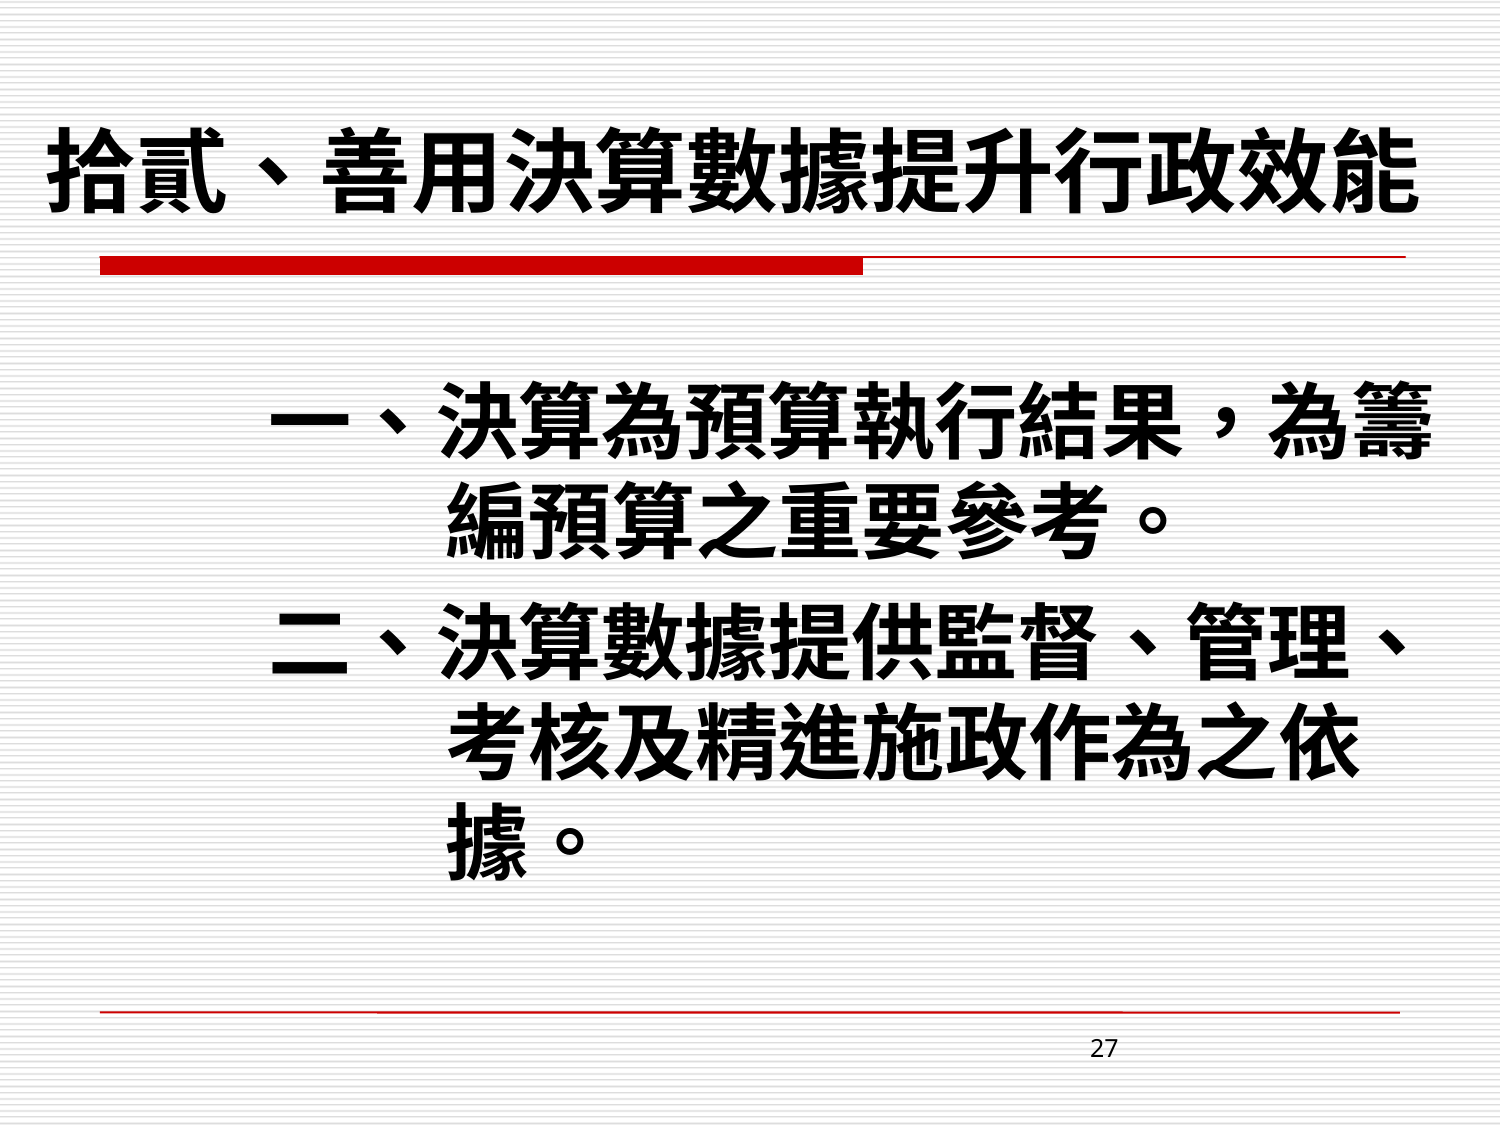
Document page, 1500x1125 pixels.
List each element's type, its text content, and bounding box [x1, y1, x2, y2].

list 一、決算為預算執行結果，為籌編預算之重要參考。 二、決算數據提供監督、管理、考核及精進施政作為之依據。 [88, 361, 1459, 988]
title 拾貳、善用決算數據提升行政效能 [29, 78, 1459, 232]
text_box [1074, 1024, 1400, 1103]
